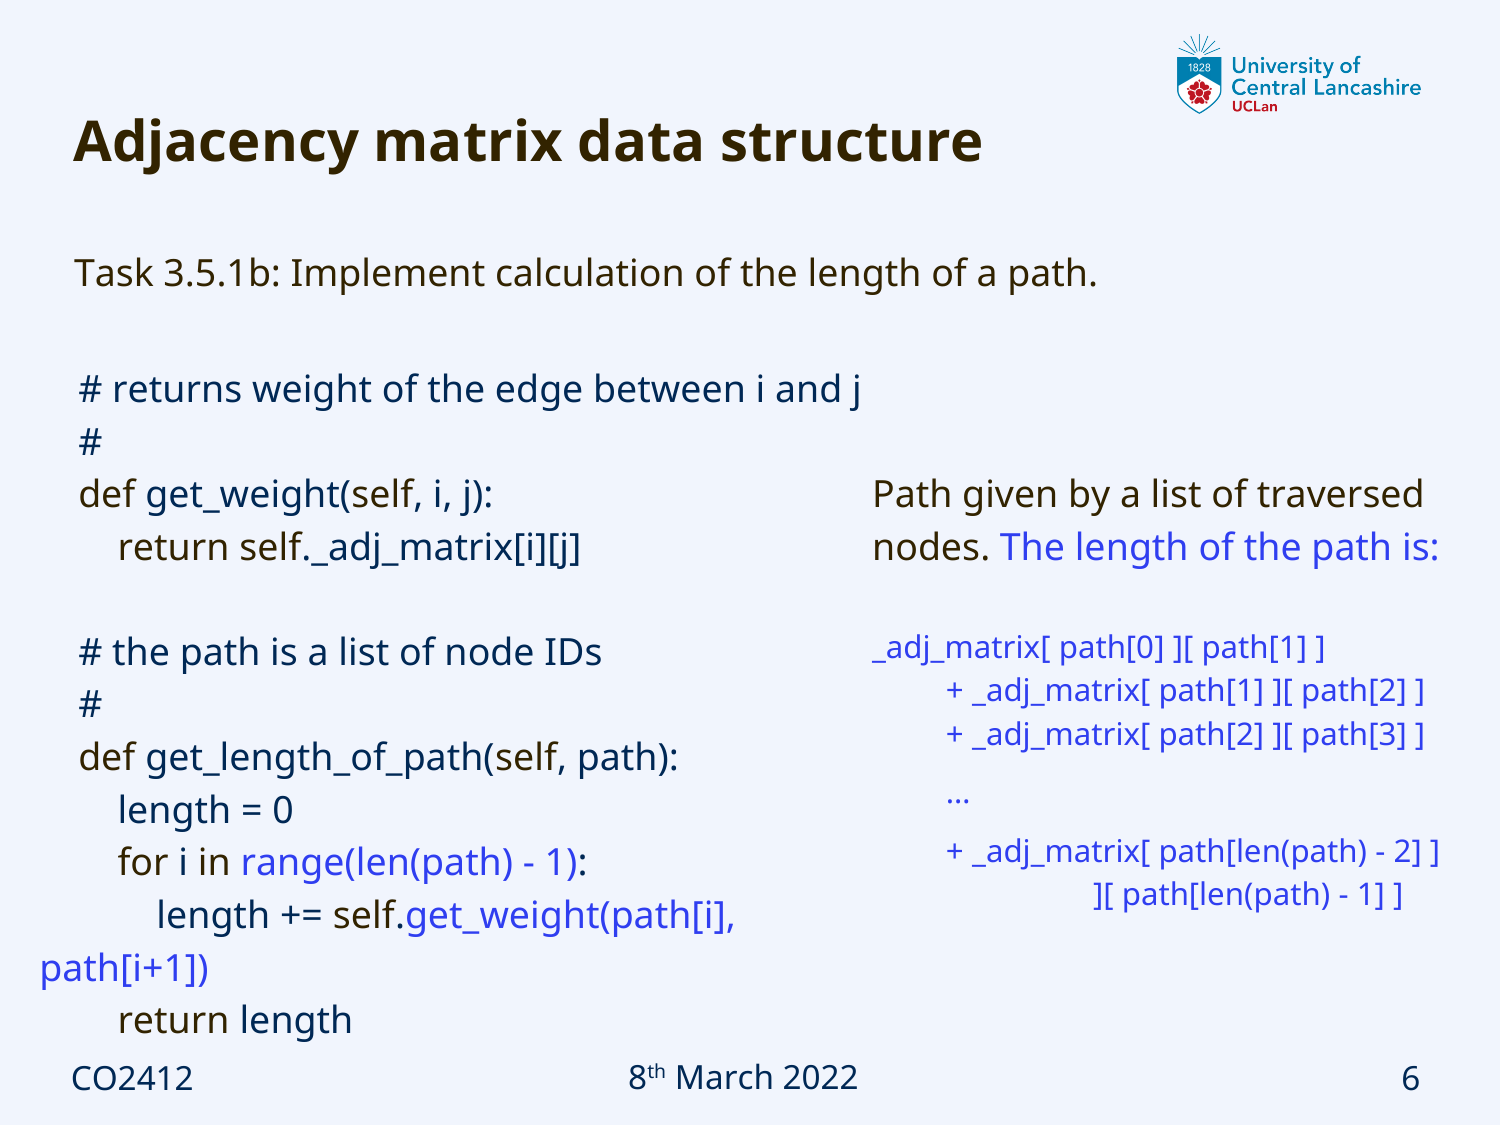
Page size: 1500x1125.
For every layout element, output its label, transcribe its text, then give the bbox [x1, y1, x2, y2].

text_box # returns weight of the edge between i and j # def get_weight(self, i, j): return self._adj_matrix[i][j] # the path is a list of node IDs # def get_length_of_path(self, path): length = 0 for i in range(len(path) - 1): length += self.get_weight(path[i], path[i+1]) return length [24, 349, 924, 997]
text_box Path given by a list of traversed nodes. The length of the path is: _adj_matrix[ path[0] ][ path[1] ] + _adj_matrix[ path[1] ][ path[2] ] + _adj_matrix[ path[2] ][ path[3] ] … + _adj_matrix[ path[len(path) - 2] ] ][ path[len(path) - 1] ] [857, 455, 1462, 1075]
text_box Task 3.5.1b: Implement calculation of the length of a path. [59, 234, 1435, 340]
title Adjacency matrix data structure [58, 93, 1475, 186]
picture [1177, 34, 1421, 93]
